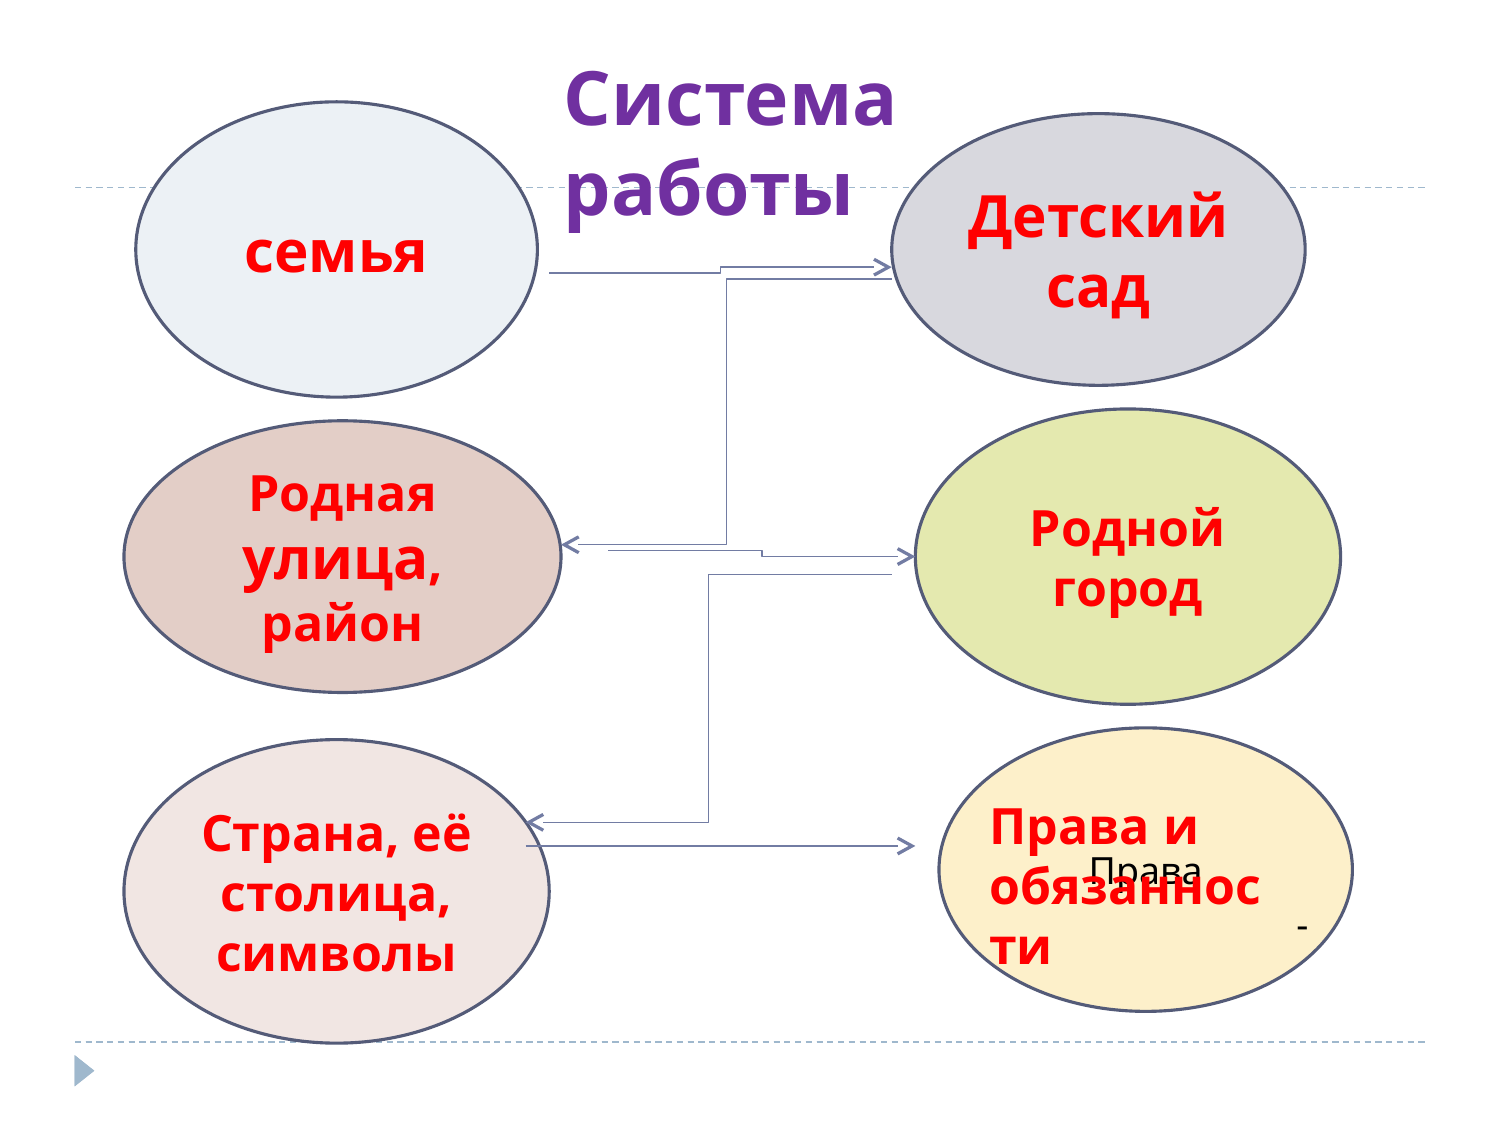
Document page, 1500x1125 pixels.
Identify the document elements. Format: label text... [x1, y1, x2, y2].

text_box Страна, её столица, символы [123, 739, 550, 1044]
text_box Права и обязанности [974, 786, 1282, 982]
text_box семья [135, 101, 538, 398]
text_box Права [978, 727, 1353, 949]
text_box Родной город [915, 408, 1341, 705]
text_box - [1281, 893, 1317, 954]
text_box Права [1282, 954, 1312, 977]
text_box Права [938, 790, 974, 949]
text_box Права [1019, 982, 1272, 1012]
text_box Система работы [549, 42, 928, 238]
text_box Детский сад [891, 113, 1306, 386]
text_box Родная улица, район [123, 420, 562, 693]
